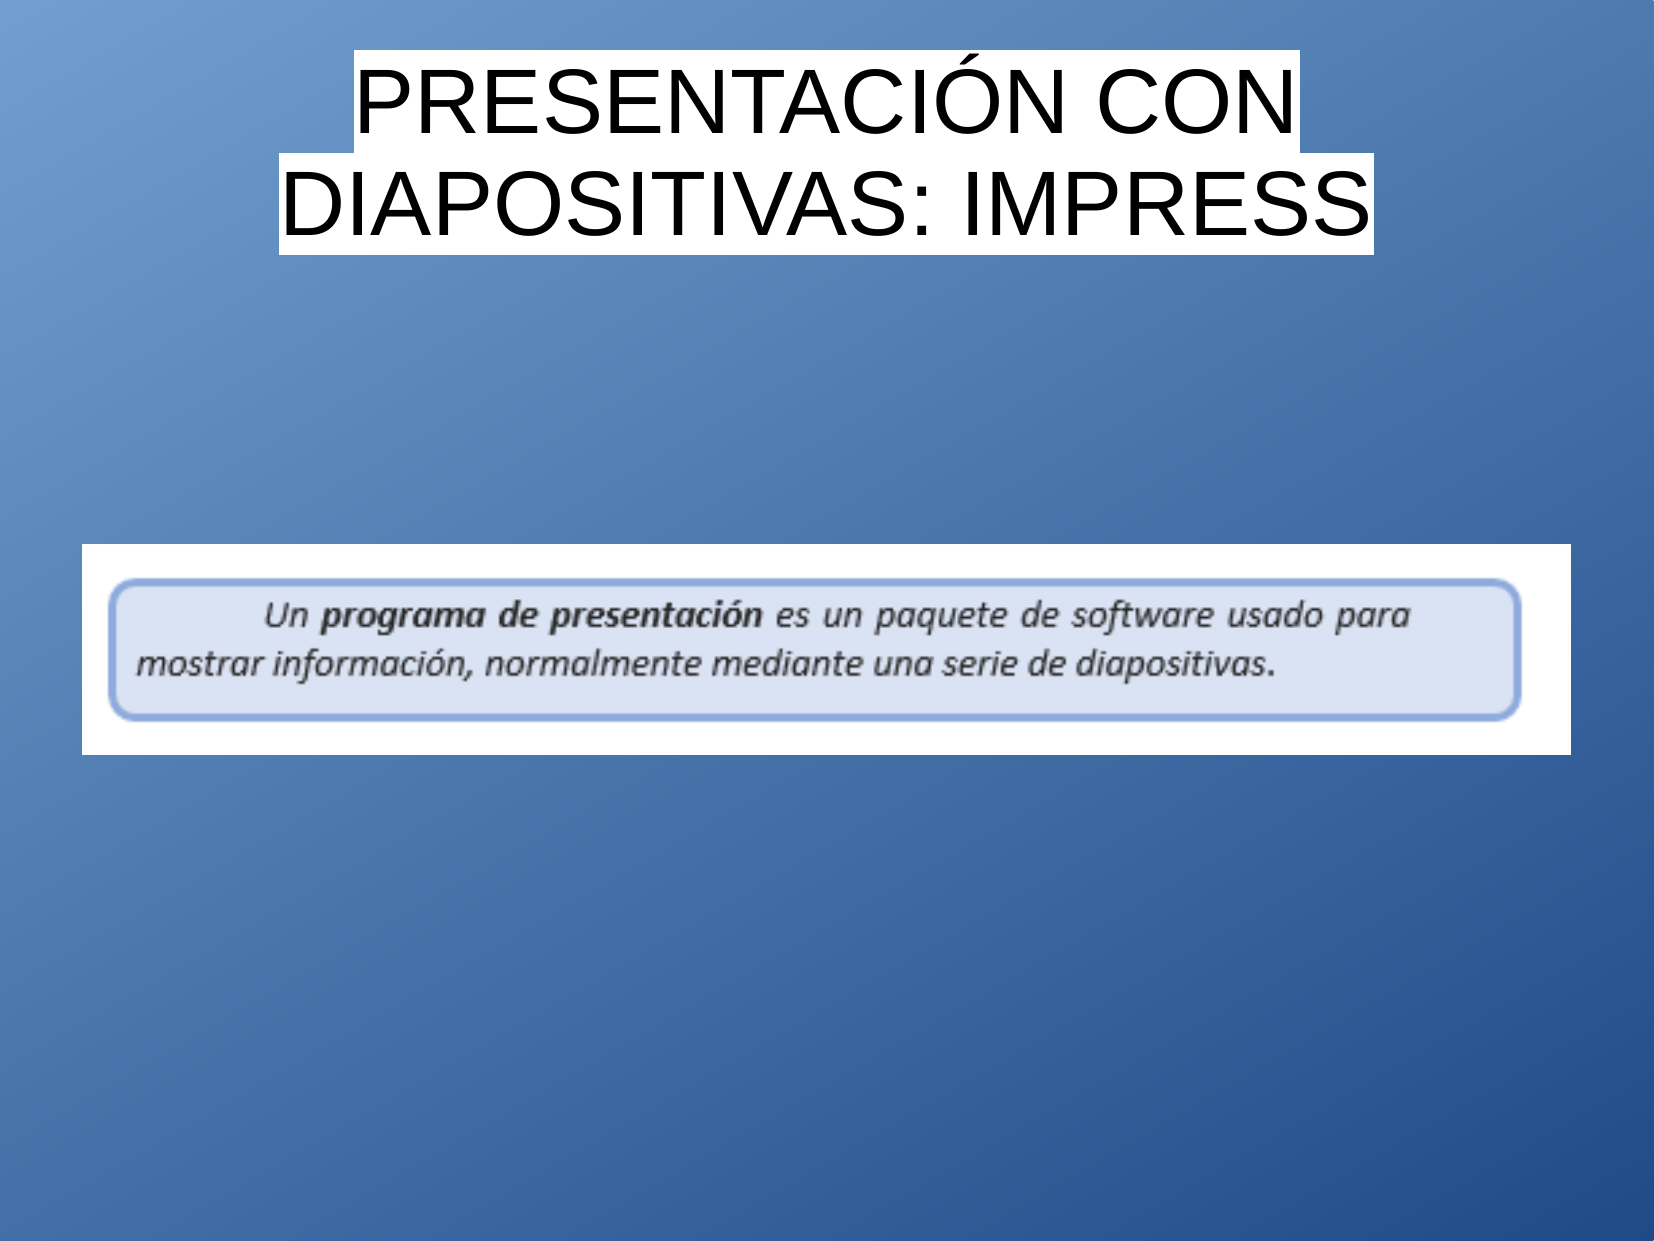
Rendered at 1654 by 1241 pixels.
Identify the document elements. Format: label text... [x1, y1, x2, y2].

picture [82, 544, 1571, 755]
title PRESENTACIÓN CON DIAPOSITIVAS: IMPRESS [82, 49, 1571, 257]
